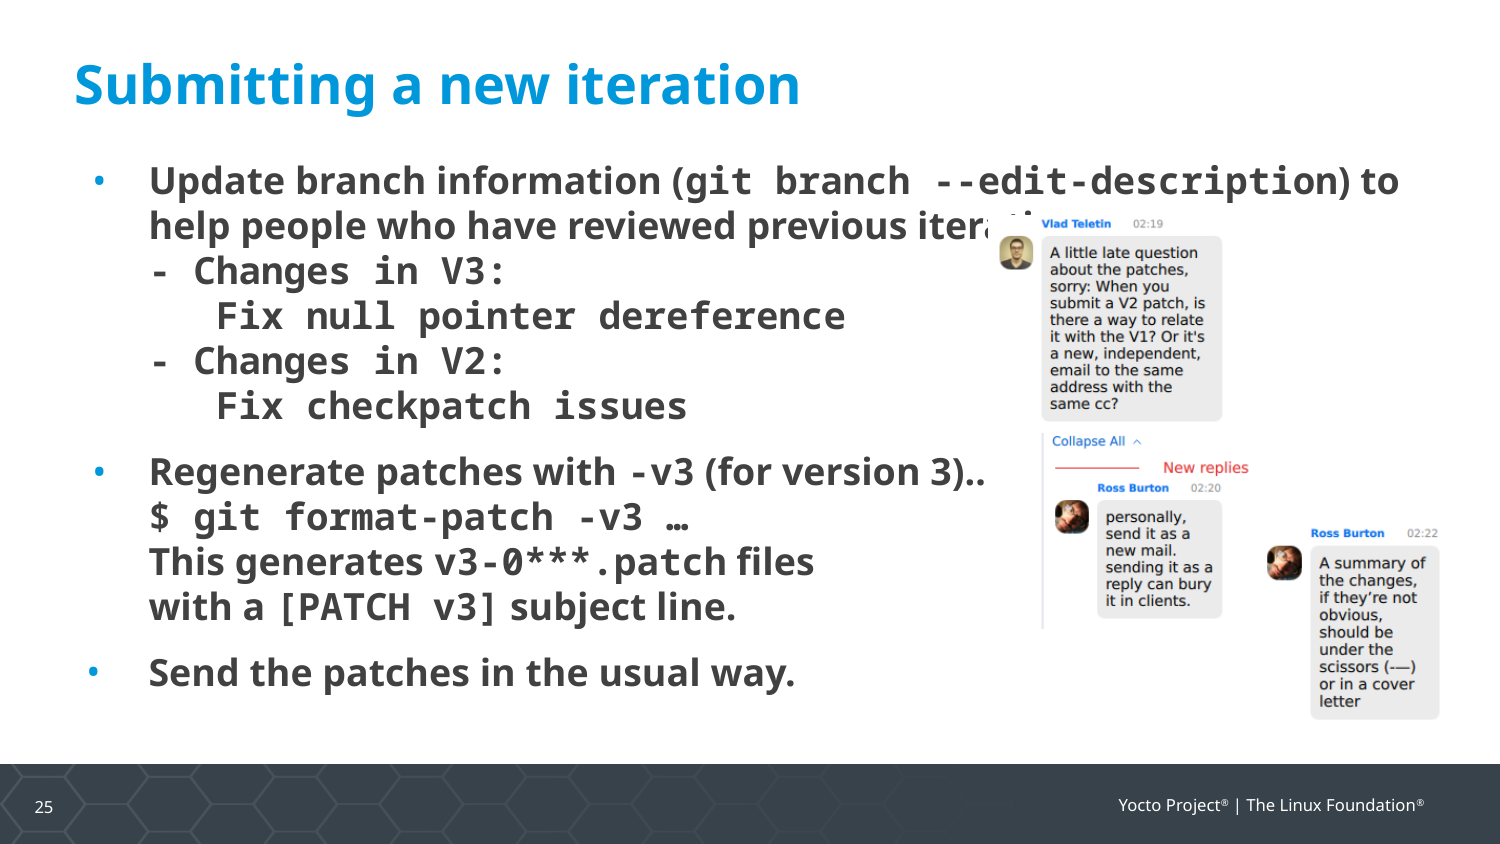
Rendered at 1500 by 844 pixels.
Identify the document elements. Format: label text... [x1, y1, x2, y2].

picture [0, 0, 1500, 844]
title Submitting a new iteration [74, 50, 1425, 157]
list Update branch information (git branch --edit-description) to help people who have reviewed previous iterations: - Changes in V3: Fix null pointer dereference - Changes in V2: Fix checkpatch issues Regenerate patches with -v3 (for version 3)… $ git format-patch -v3 … This generates v3-0***.patch files with a [PATCH v3] subject line. Send the patches in the usual way. [73, 157, 1425, 715]
